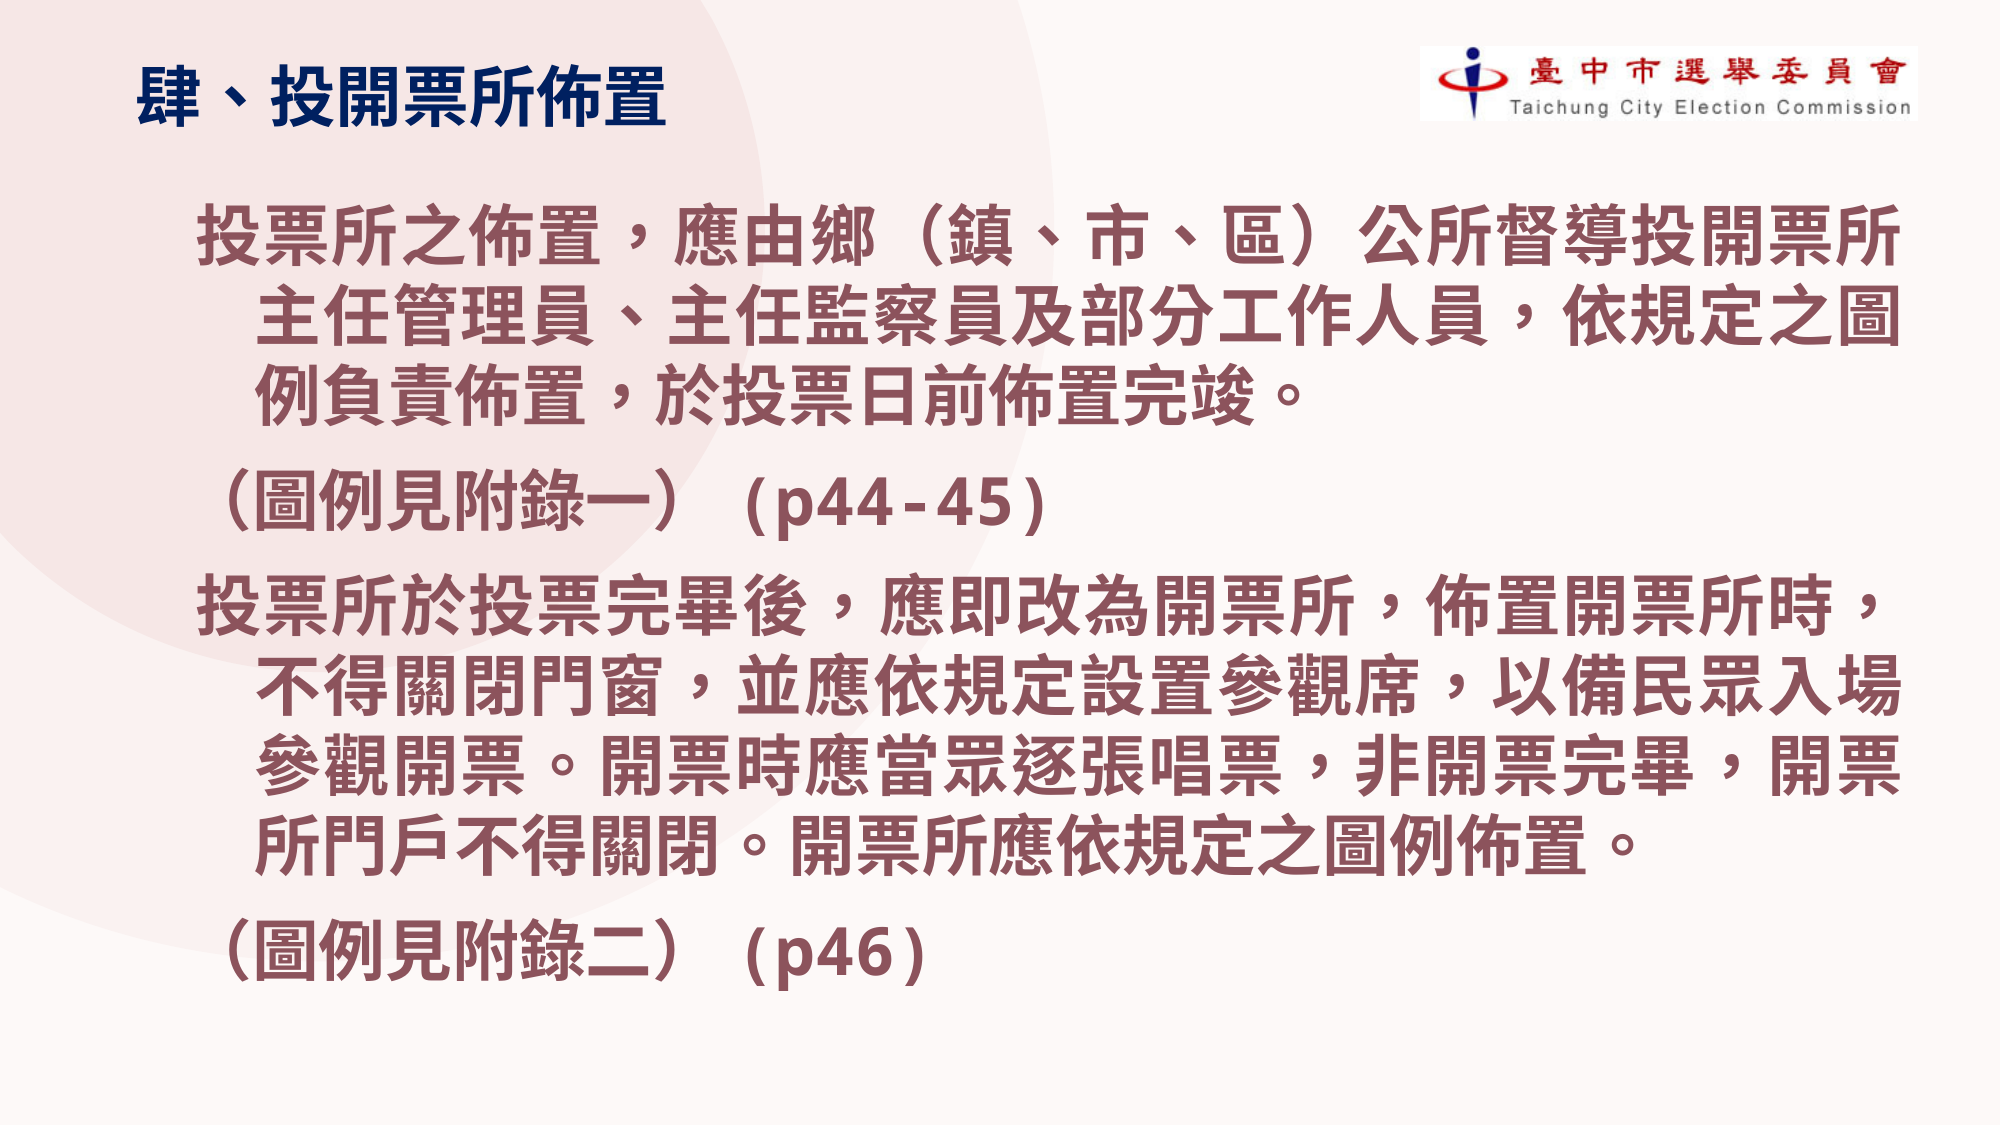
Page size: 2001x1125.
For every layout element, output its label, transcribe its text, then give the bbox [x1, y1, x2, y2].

list 投票所之佈置，應由鄉（鎮、市、區）公所督導投開票所主任管理員、主任監察員及部分工作人員，依規定之圖例負責佈置，於投票日前佈置完竣。 （圖例見附錄一）(p44-45) 投票所於投票完畢後，應即改為開票所，佈置開票所時，不得關閉門窗，並應依規定設置參觀席，以備民眾入場參觀開票。開票時應當眾逐張唱票，非開票完畢，開票所門戶不得關閉。開票所應依規定之圖例佈置。 （圖例見附錄二）(p46) [120, 185, 1918, 1023]
title 肆、投開票所佈置 [120, 35, 1918, 166]
